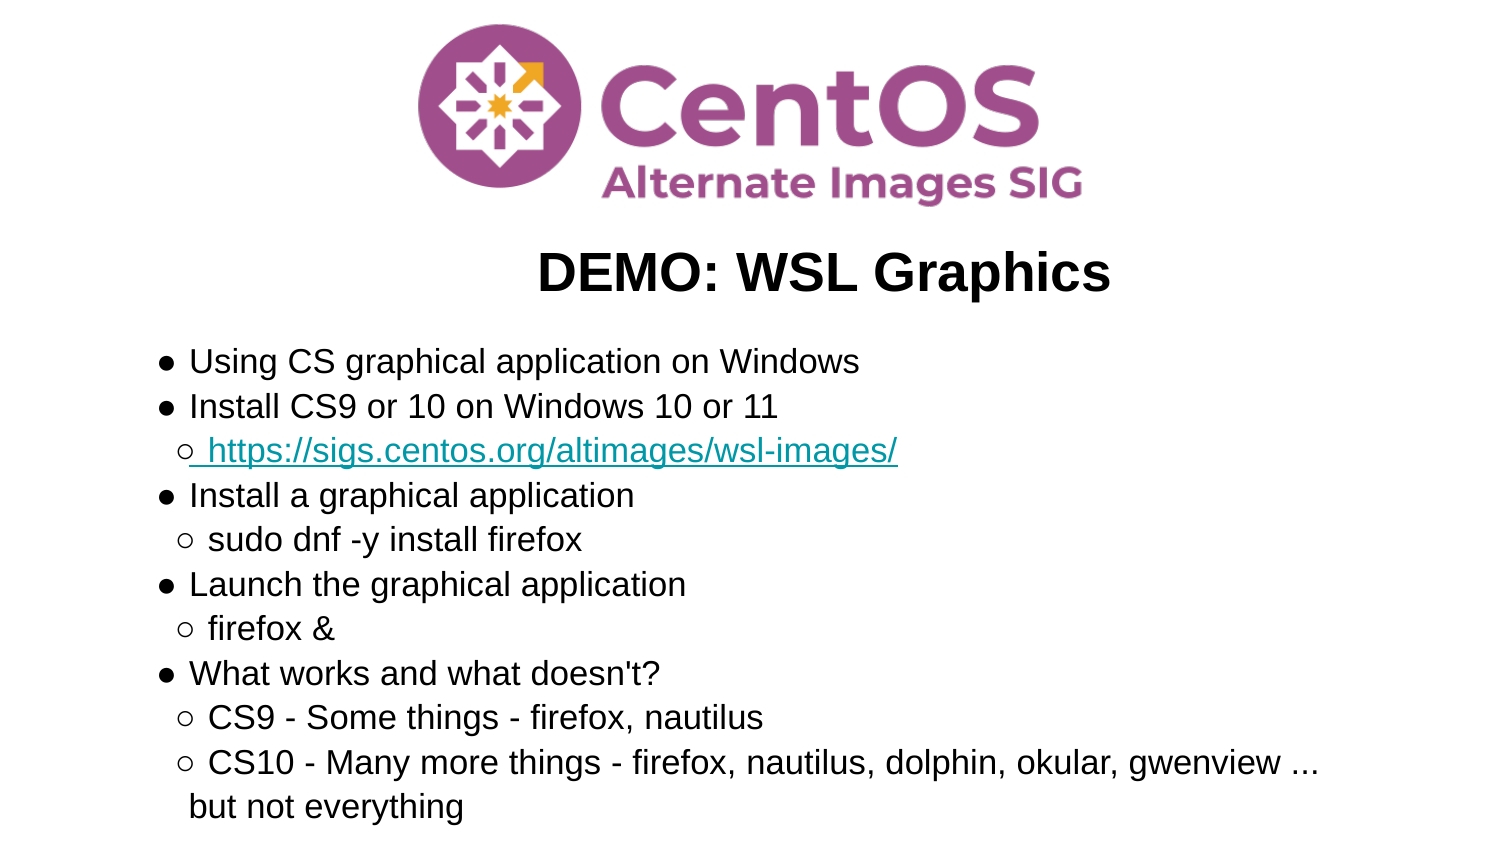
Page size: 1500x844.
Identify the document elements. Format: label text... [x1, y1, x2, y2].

picture [393, 0, 1107, 232]
text_box DEMO: WSL Graphics [487, 225, 1163, 444]
list Using CS graphical application on Windows Install CS9 or 10 on Windows 10 or 11 https://sigs.centos.org/altimages/wsl-images/ Install a graphical application sudo dnf -y install firefox Launch the graphical application firefox & What works and what doesn't? CS9 - Some things - firefox, nautilus CS10 - Many more things - firefox, nautilus, dolphin, okular, gwenview ... but not everything [136, 321, 1364, 844]
